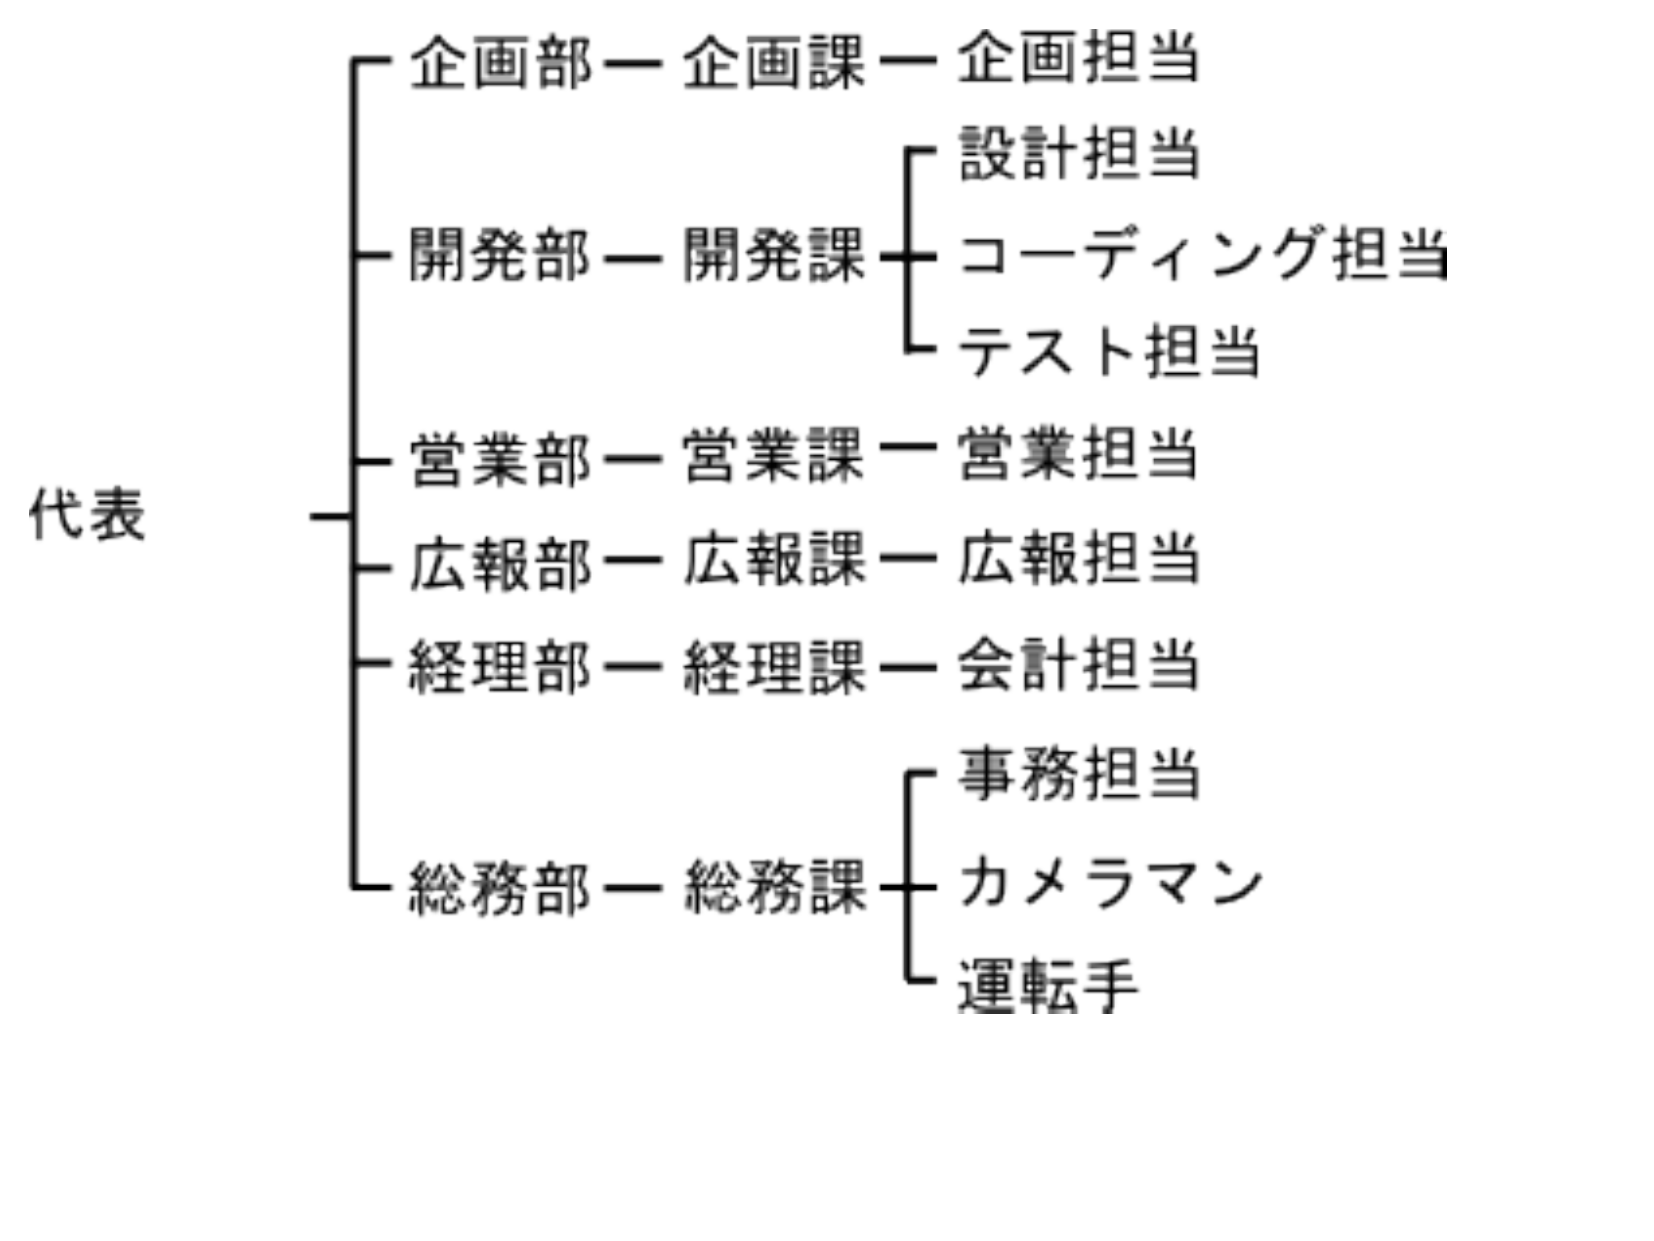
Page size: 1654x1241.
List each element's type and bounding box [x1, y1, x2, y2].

picture [29, 29, 1447, 1014]
